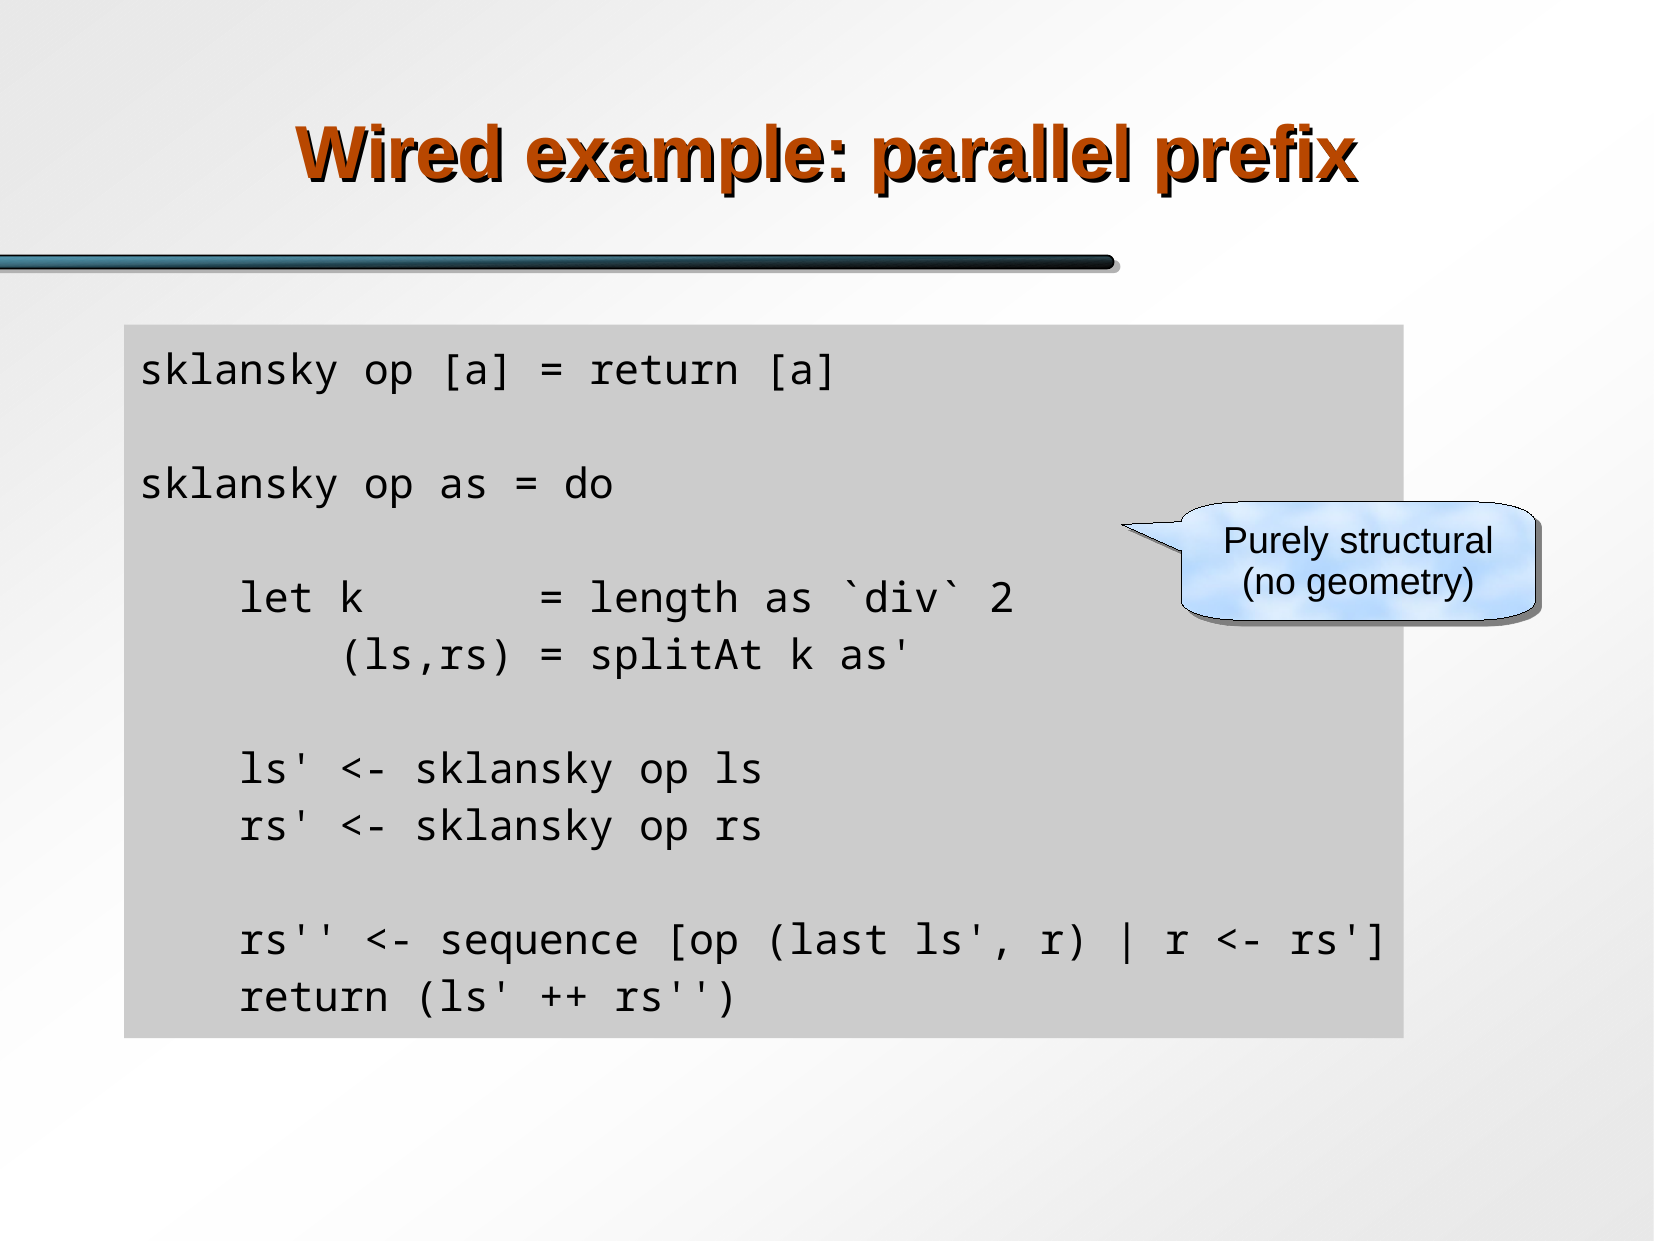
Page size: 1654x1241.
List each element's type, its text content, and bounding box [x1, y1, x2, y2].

text_box Purely structural (no geometry) [1121, 501, 1536, 621]
text_box sklansky op [a] = return [a] sklansky op as = do let k = length as `div` 2 (ls,rs) = splitAt k as' ls' <- sklansky op ls rs' <- sklansky op rs rs'' <- sequence [op (last ls', r) | r <- rs'] return (ls' ++ rs'') [124, 324, 1404, 1039]
title Wired example: parallel prefix [82, 49, 1571, 257]
